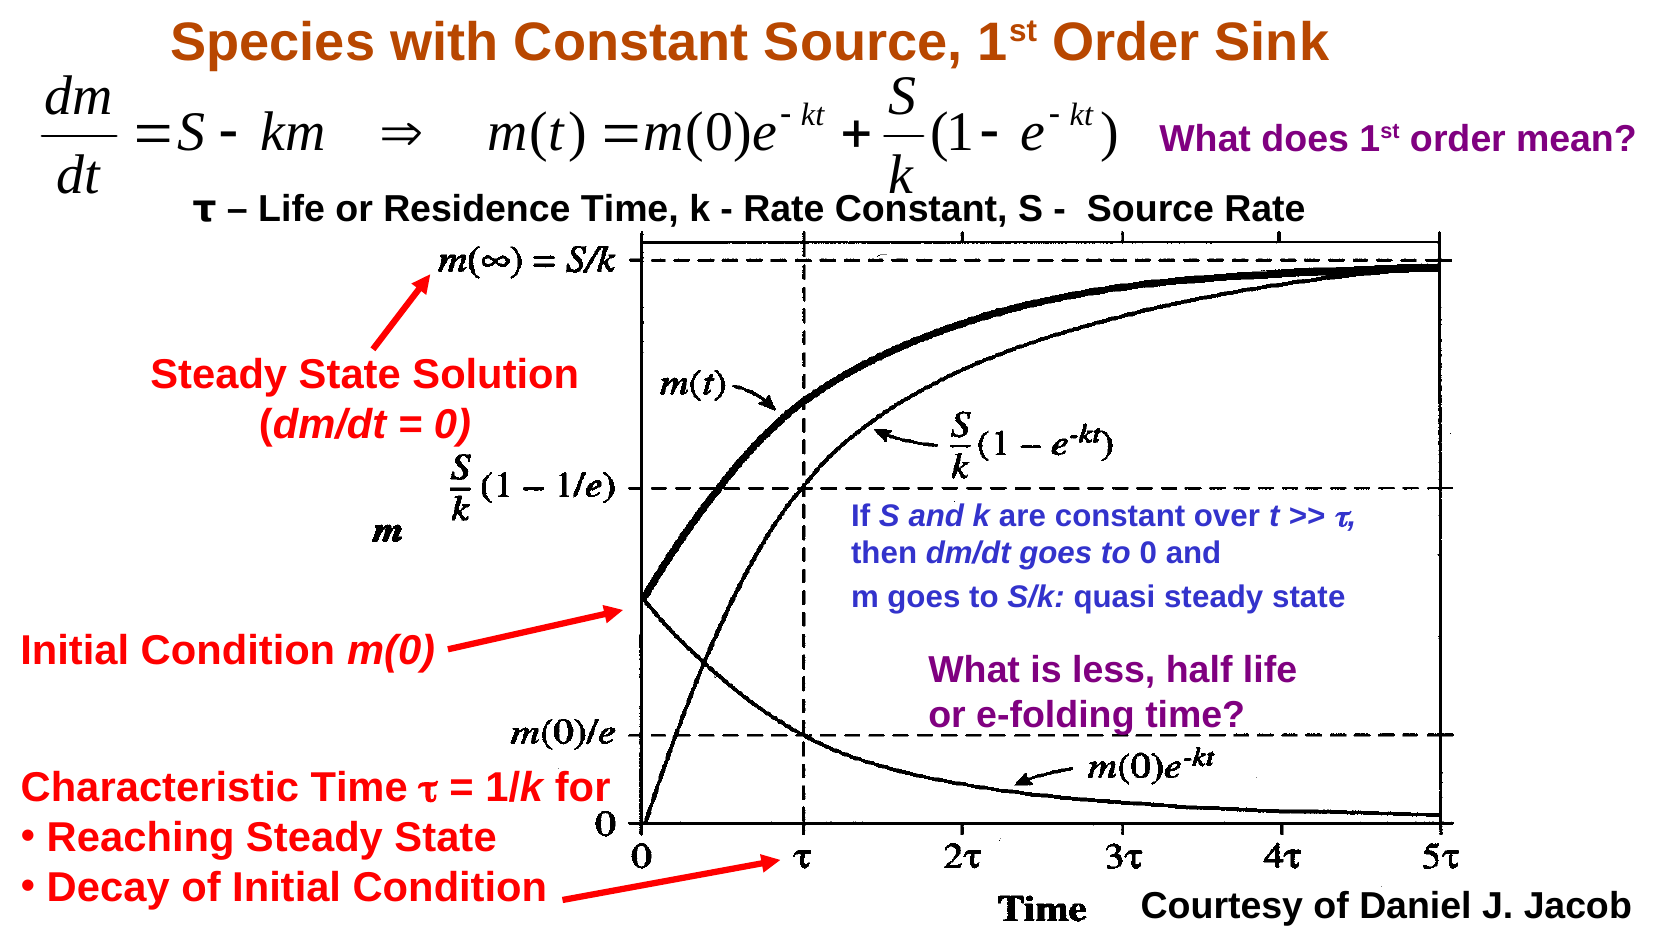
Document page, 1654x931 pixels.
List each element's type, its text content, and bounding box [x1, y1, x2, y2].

chart [32, 73, 1128, 206]
text_box What is less, half life or e-folding time? [913, 637, 1313, 743]
text_box Characteristic Time  = 1/k for Reaching Steady State Decay of Initial Condition [5, 752, 645, 931]
text_box τ – Life or Residence Time, k - Rate Constant, S - Source Rate [177, 176, 1332, 237]
text_box If S and k are constant over t >> , then dm/dt goes to 0 and m goes to S/k: quasi steady state [824, 487, 1392, 624]
text_box Species with Constant Source, 1st Order Sink [0, 5, 1501, 73]
picture [314, 210, 1483, 931]
text_box Steady State Solution (dm/dt = 0) [112, 338, 618, 455]
text_box Courtesy of Daniel J. Jacob [1125, 872, 1648, 931]
text_box What does 1st order mean? [1144, 106, 1654, 174]
text_box Initial Condition m(0) [5, 615, 451, 681]
